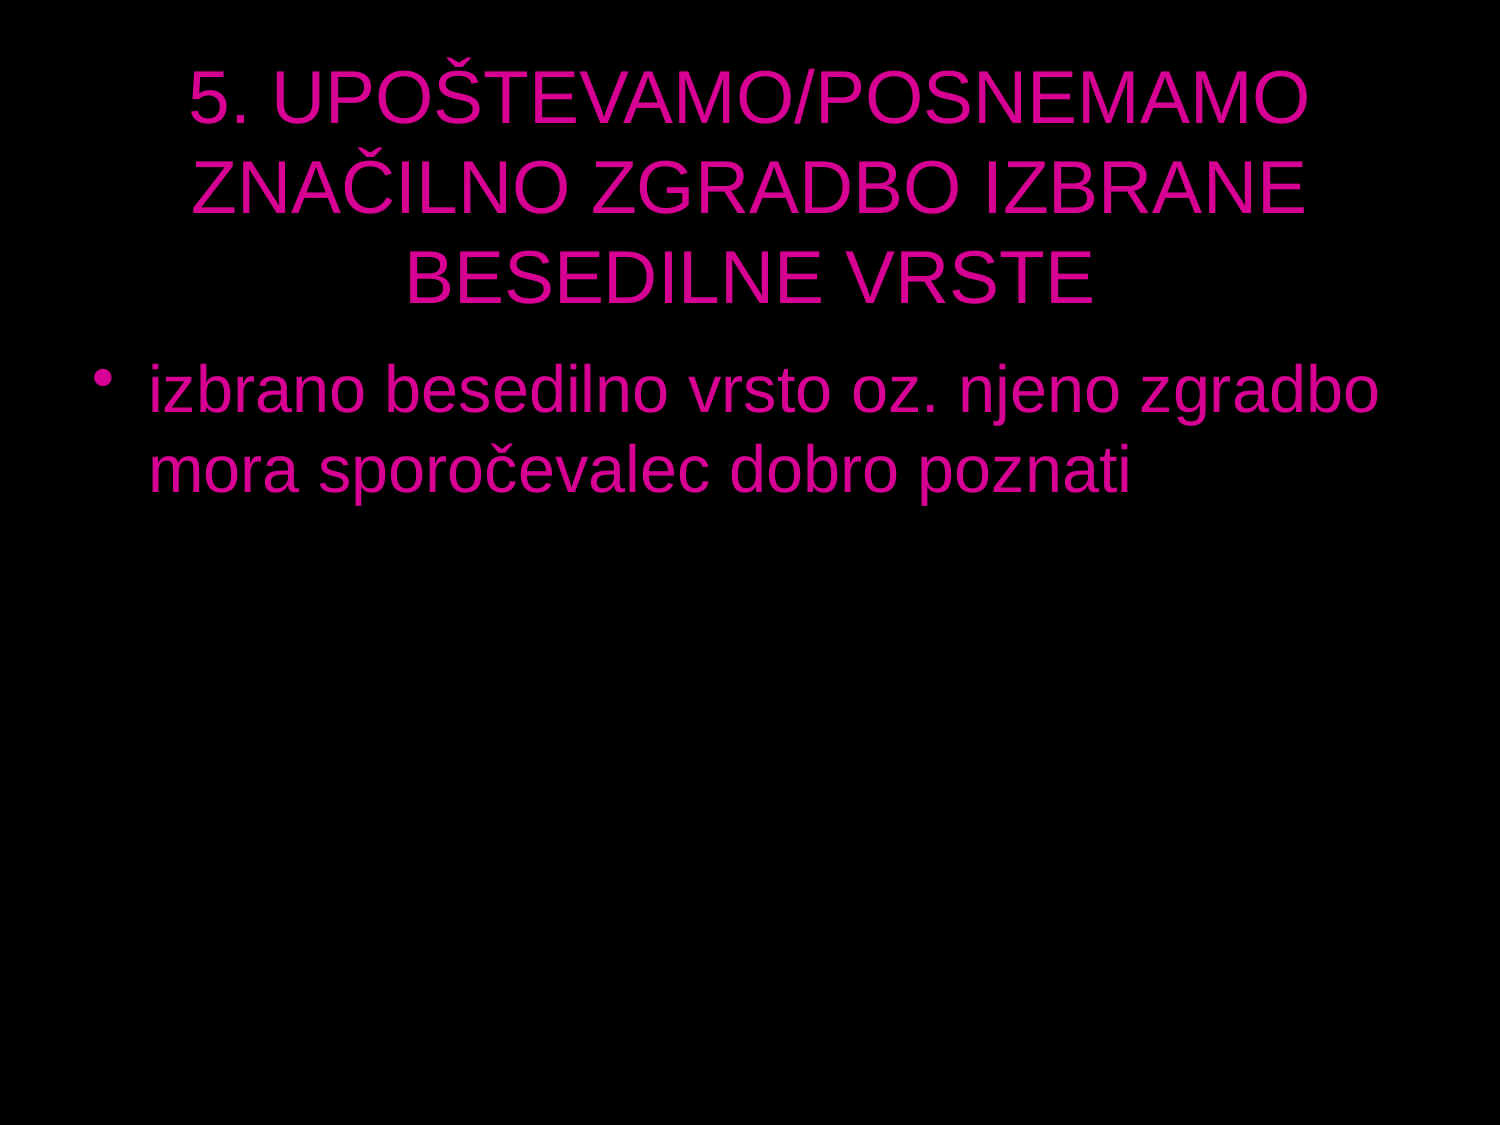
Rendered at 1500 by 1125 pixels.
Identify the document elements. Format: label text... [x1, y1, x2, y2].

title 5. UPOŠTEVAMO/POSNEMAMO ZNAČILNO ZGRADBO IZBRANE BESEDILNE VRSTE [0, 90, 1500, 278]
list izbrano besedilno vrsto oz. njeno zgradbo mora sporočevalec dobro poznati [76, 338, 1427, 1081]
